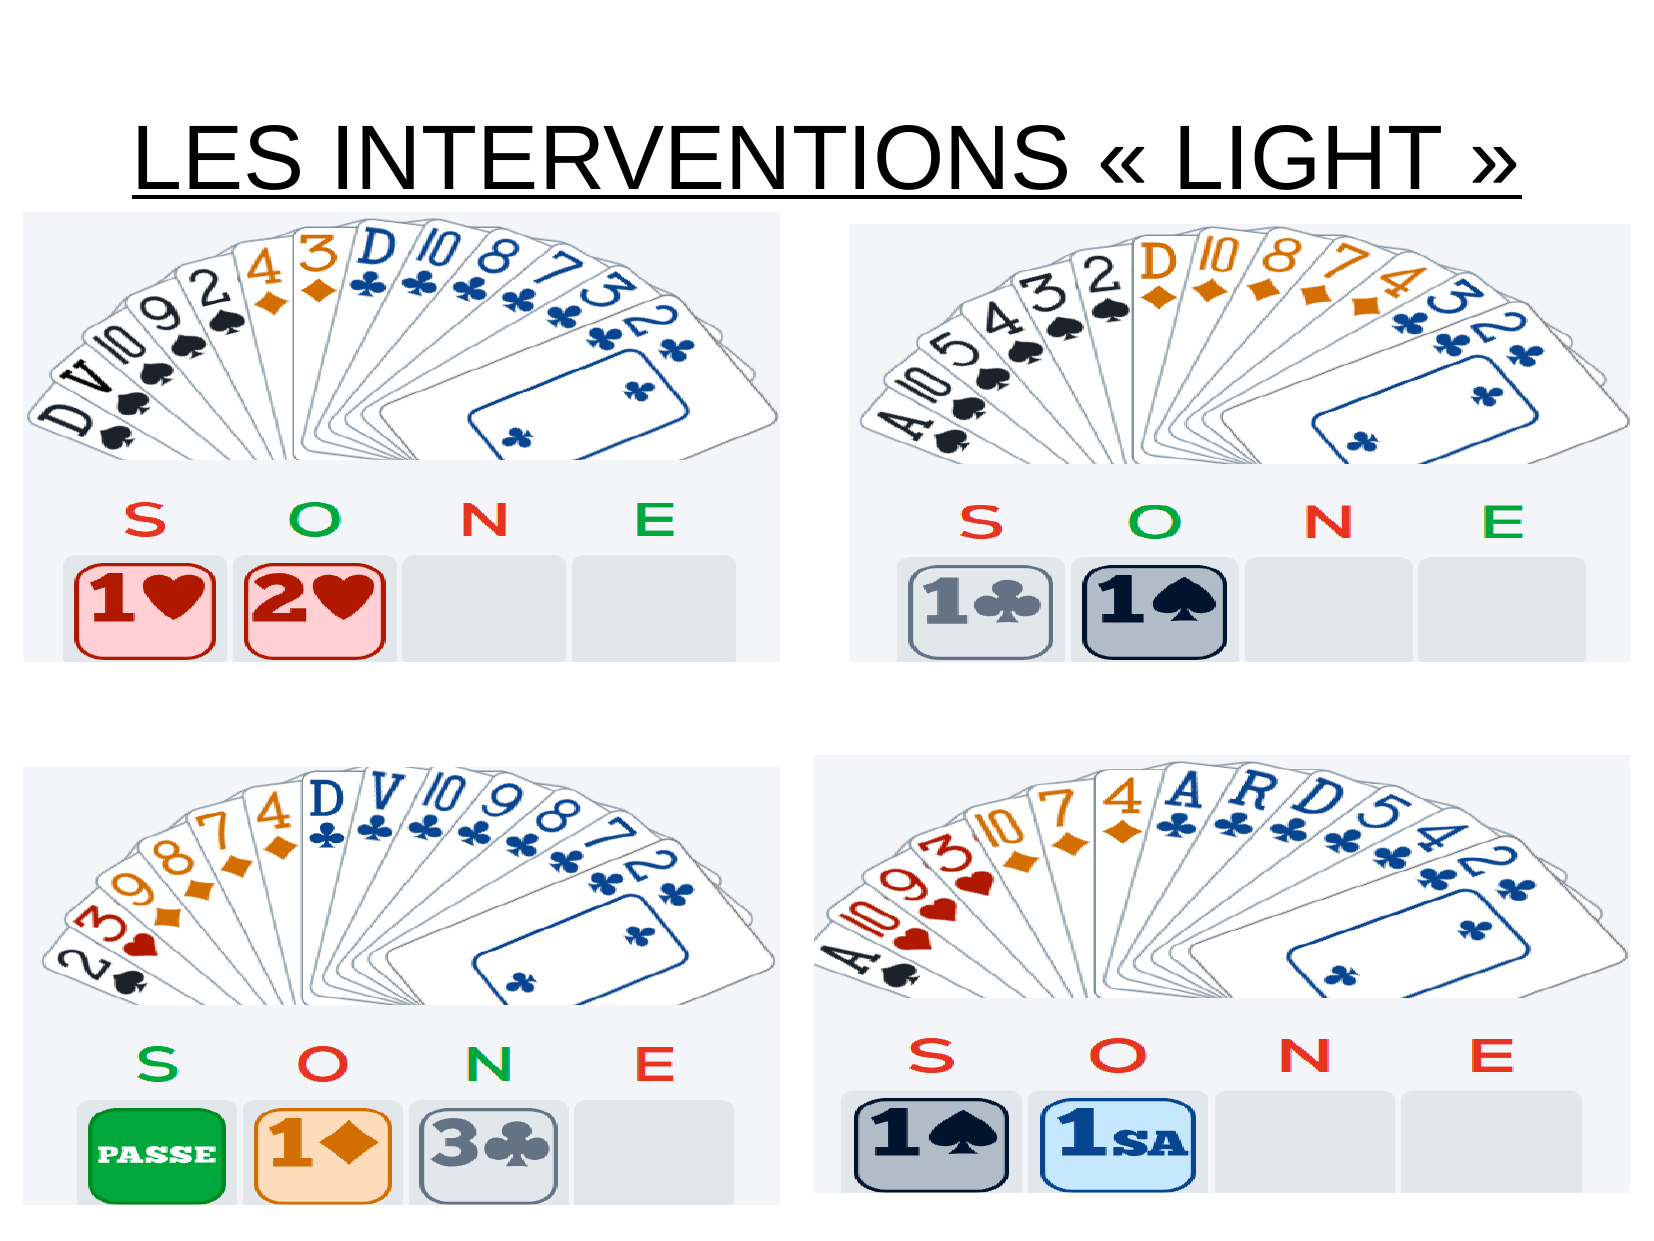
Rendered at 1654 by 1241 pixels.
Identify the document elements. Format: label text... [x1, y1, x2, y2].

title LES INTERVENTIONS « LIGHT » [82, 49, 1571, 257]
picture [814, 755, 1630, 1193]
picture [23, 212, 780, 662]
picture [850, 224, 1630, 662]
picture [23, 767, 780, 1205]
